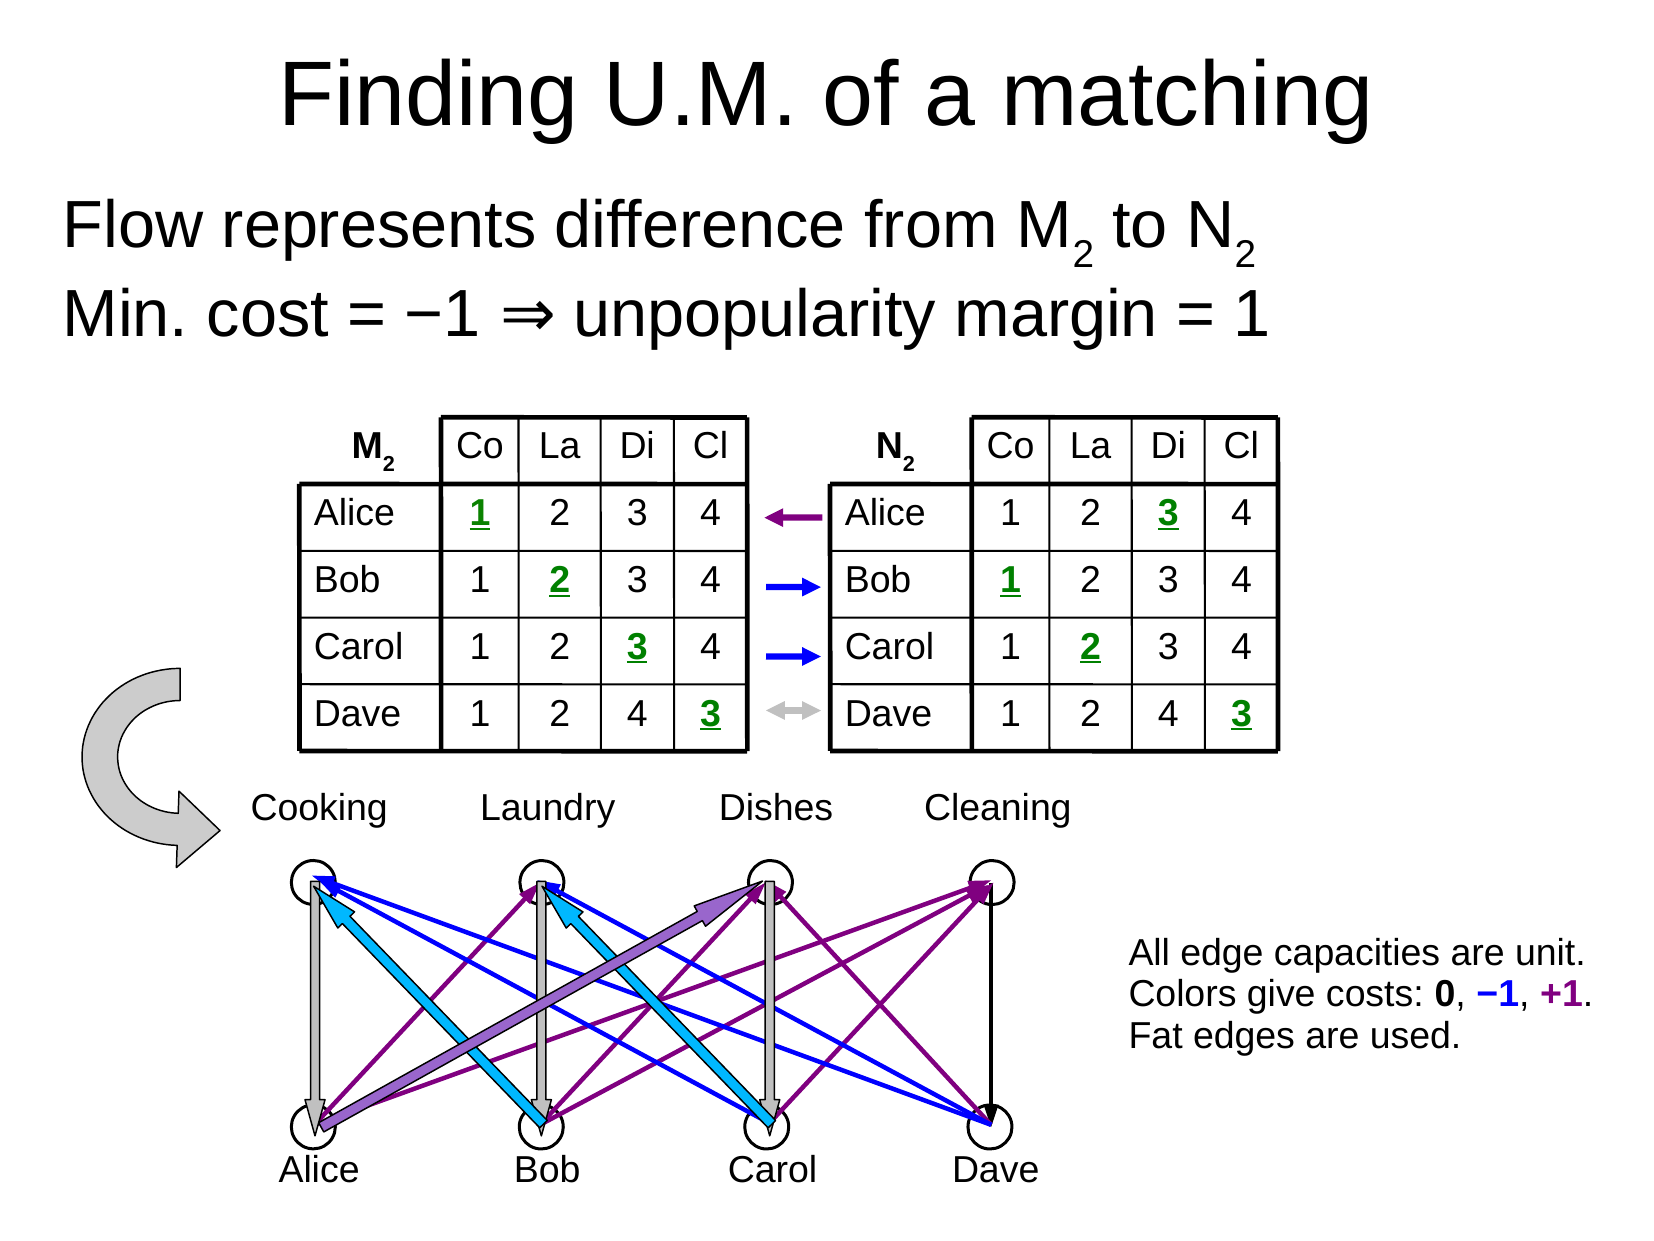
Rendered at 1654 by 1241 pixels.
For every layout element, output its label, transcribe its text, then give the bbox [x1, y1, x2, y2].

text_box Cl [675, 420, 744, 481]
text_box 2 [1051, 487, 1130, 549]
text_box 4 [1206, 487, 1275, 549]
text_box 1 [975, 487, 1048, 549]
text_box 1 [975, 552, 1048, 616]
text_box Carol [302, 619, 438, 683]
text_box Cleaning [885, 779, 1111, 863]
text_box 2 [1051, 552, 1130, 616]
text_box 2 [1051, 619, 1130, 683]
text_box Alice [833, 487, 969, 549]
text_box Dave [882, 1141, 1109, 1225]
text_box Alice [206, 1141, 432, 1224]
text_box [82, 668, 221, 868]
text_box Alice [302, 487, 438, 549]
text_box Co [975, 420, 1048, 481]
text_box Bob [833, 552, 969, 616]
text_box Cooking [206, 779, 432, 863]
text_box 3 [676, 686, 745, 748]
text_box 1 [444, 552, 517, 616]
text_box 4 [1133, 686, 1203, 748]
text_box Carol [659, 1141, 882, 1225]
text_box 2 [520, 686, 599, 748]
text_box 3 [602, 619, 673, 683]
text_box 1 [975, 619, 1048, 683]
text_box All edge capacities are unit. Colors give costs: 0, −1, +1. Fat edges are used. [1113, 923, 1632, 1163]
text_box 4 [676, 552, 744, 616]
text_box Laundry [434, 779, 661, 863]
text_box Di [1133, 420, 1203, 481]
text_box 2 [520, 487, 599, 549]
text_box 3 [1133, 619, 1203, 683]
text_box 1 [975, 686, 1048, 748]
list Flow represents difference from M2 to N2 Min. cost = −1 ⇒ unpopularity margin = 1 [45, 187, 1609, 401]
text_box Carol [833, 619, 969, 683]
text_box Dave [302, 686, 438, 748]
text_box 1 [444, 619, 517, 683]
text_box 4 [676, 487, 744, 549]
title Finding U.M. of a matching [0, 7, 1654, 181]
text_box 4 [602, 686, 673, 748]
text_box N2 [861, 417, 930, 484]
text_box Cl [1206, 420, 1275, 481]
text_box 4 [1206, 619, 1275, 683]
text_box 2 [520, 619, 599, 683]
text_box M2 [336, 417, 410, 484]
text_box Co [444, 420, 517, 481]
text_box Dave [833, 686, 969, 748]
text_box 4 [676, 619, 744, 683]
text_box 1 [444, 487, 517, 549]
text_box 4 [1206, 552, 1275, 616]
text_box La [520, 420, 599, 481]
text_box 2 [520, 552, 599, 616]
text_box Dishes [663, 779, 885, 863]
text_box 3 [1133, 552, 1203, 616]
text_box Bob [302, 552, 438, 616]
text_box 3 [1206, 686, 1275, 748]
text_box La [1051, 420, 1130, 481]
text_box Di [602, 420, 672, 481]
text_box Bob [434, 1141, 659, 1225]
text_box 3 [602, 487, 672, 549]
text_box 3 [1133, 487, 1203, 549]
text_box [305, 881, 780, 1136]
text_box 3 [602, 552, 673, 616]
text_box 1 [444, 686, 517, 748]
text_box 2 [1051, 686, 1130, 748]
